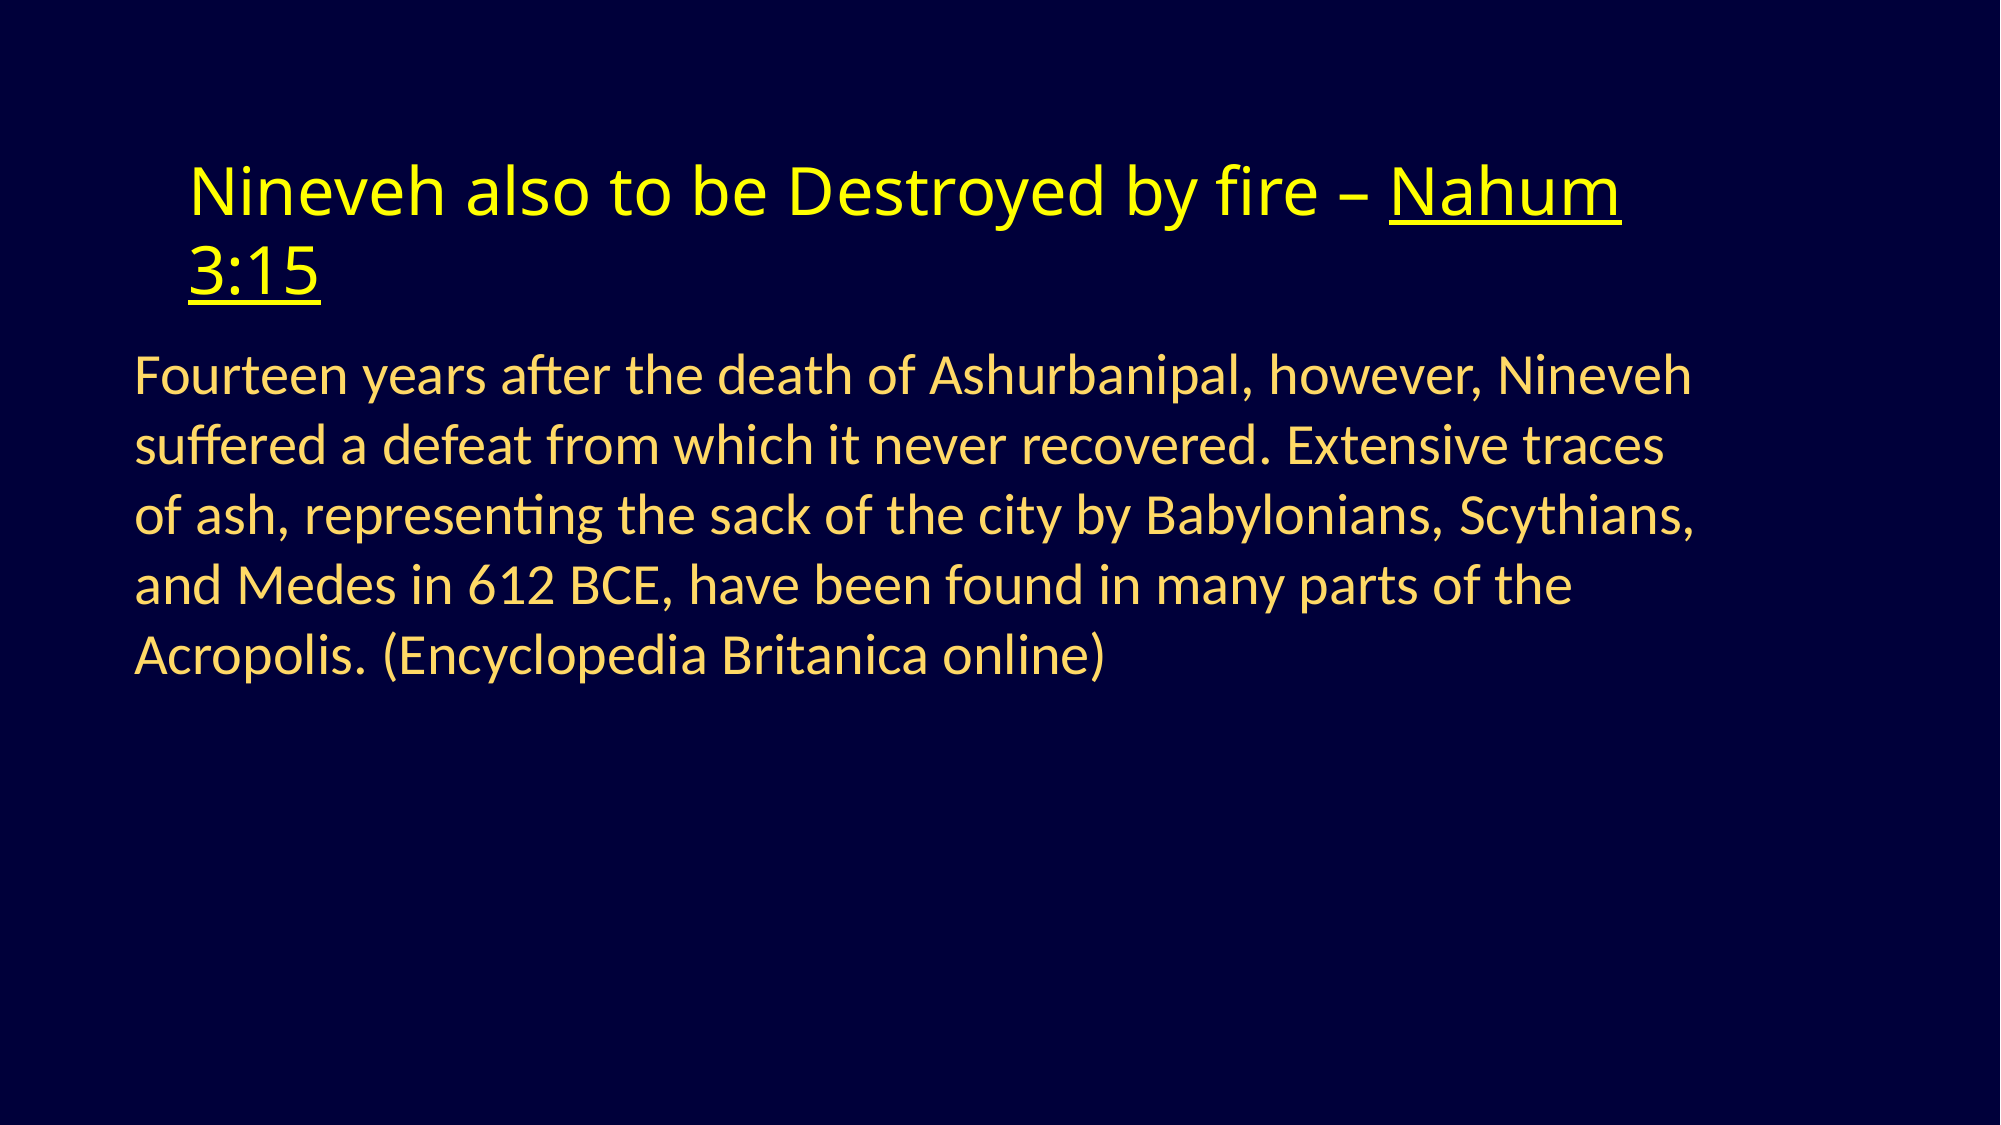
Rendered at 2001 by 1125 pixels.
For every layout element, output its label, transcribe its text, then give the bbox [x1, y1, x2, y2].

text_box Fourteen years after the death of Ashurbanipal, however, Nineveh suffered a defeat from which it never recovered. Extensive traces of ash, representing the sack of the city by Babylonians, Scythians, and Medes in 612 BCE, have been found in many parts of the Acropolis. (Encyclopedia Britanica online) [119, 328, 1741, 698]
text_box Nineveh also to be Destroyed by fire – Nahum 3:15 [173, 141, 1641, 316]
